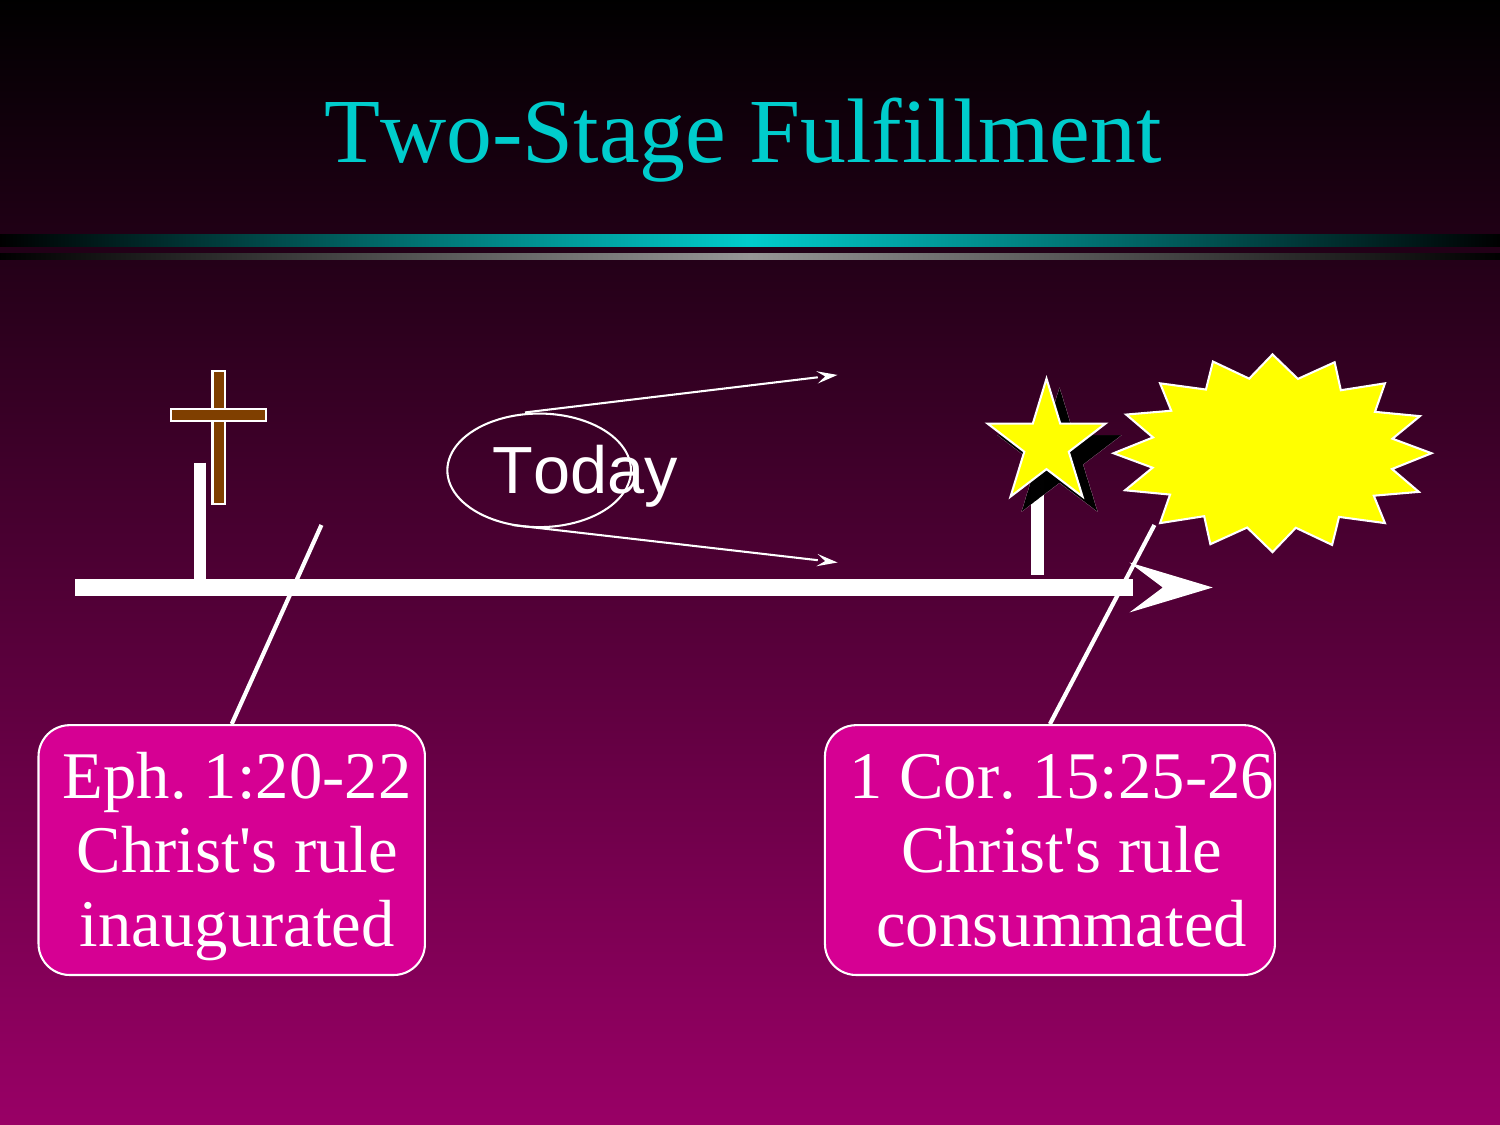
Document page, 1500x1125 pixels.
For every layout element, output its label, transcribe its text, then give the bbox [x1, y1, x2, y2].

text_box [987, 378, 1106, 497]
title Two-Stage Fulfillment [99, 37, 1388, 225]
text_box 1 Cor. 15:25-26 Christ's rule consummated [824, 725, 1275, 976]
text_box [171, 371, 267, 504]
text_box Eph. 1:20-22 Christ's rule inaugurated [38, 725, 425, 976]
text_box [1113, 354, 1432, 553]
text_box Today [616, 476, 631, 489]
text_box Today [447, 413, 632, 527]
